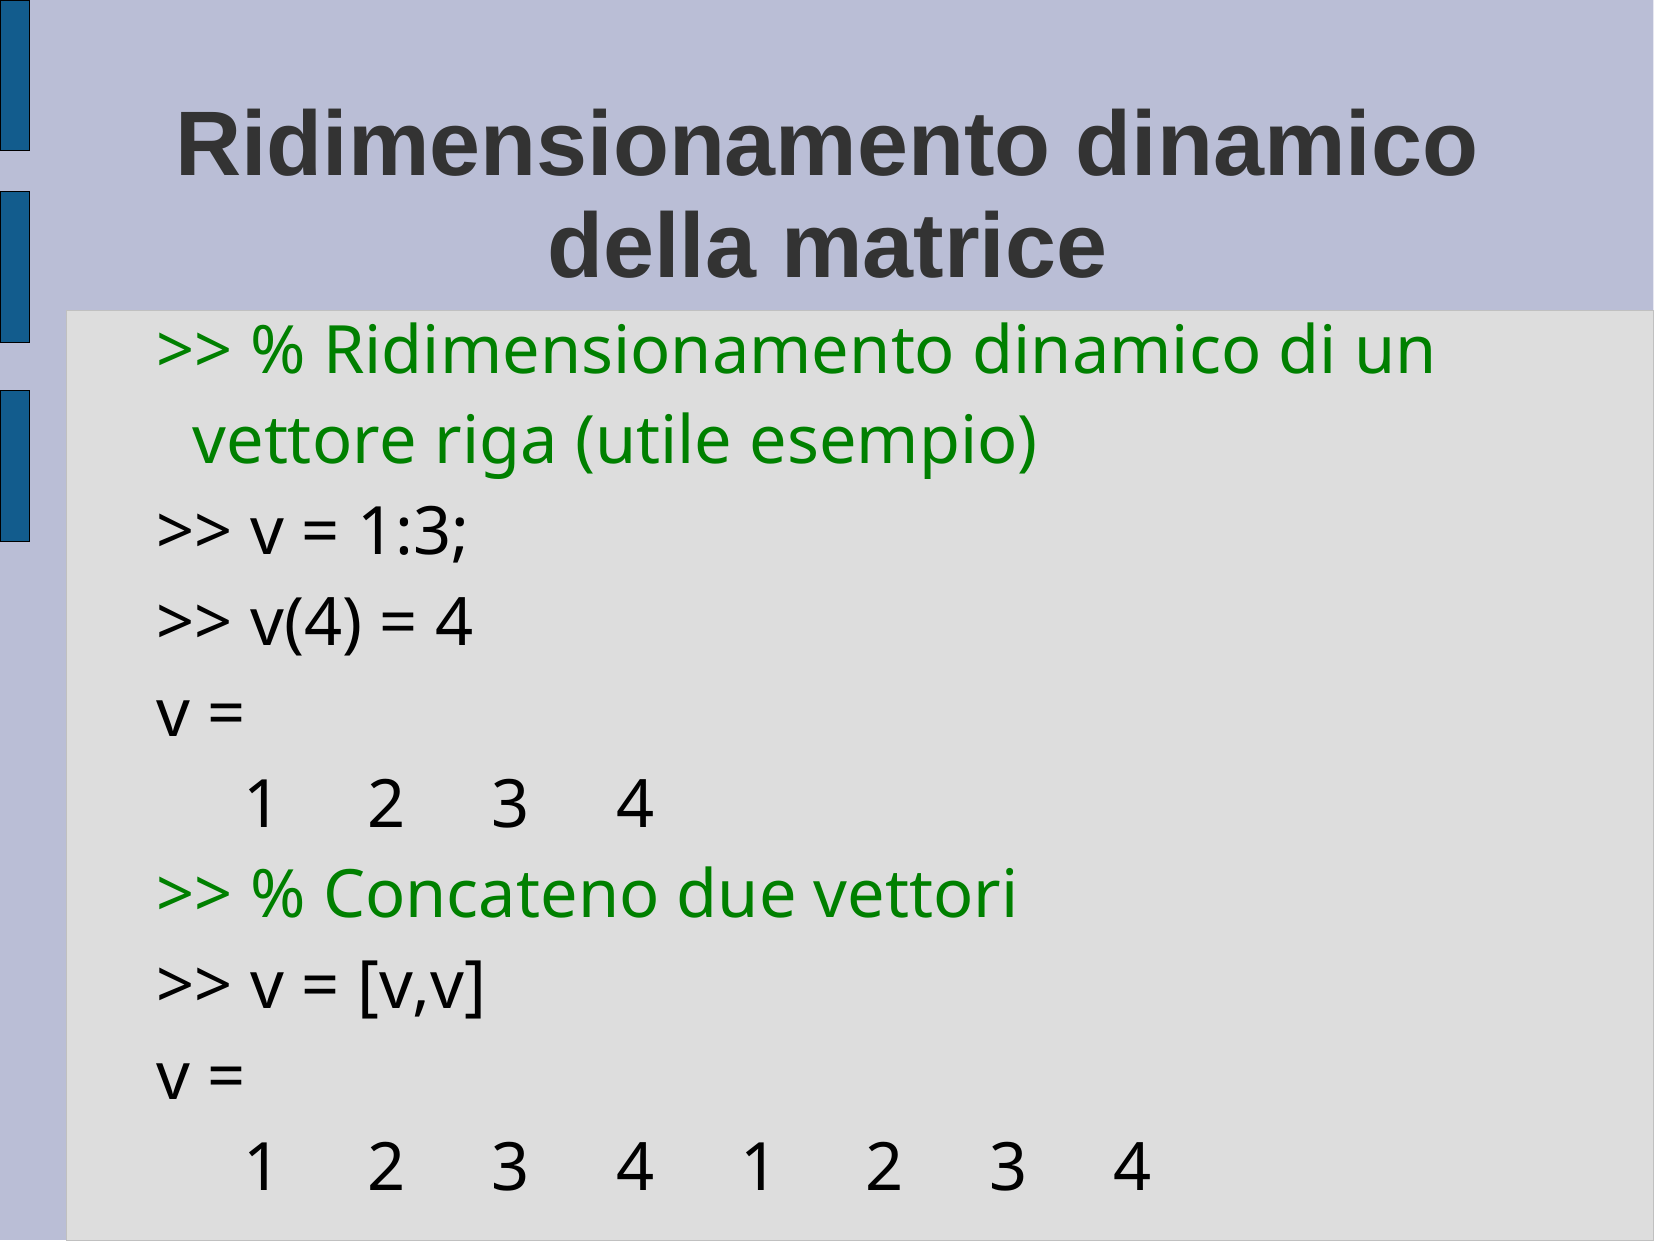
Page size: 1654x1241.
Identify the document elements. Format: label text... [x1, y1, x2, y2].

title Ridimensionamento dinamico della matrice [121, 92, 1534, 298]
subtitle >> % Ridimensionamento dinamico di un vettore riga (utile esempio) >> v = 1:3; >> v(4) = 4 v = 1 2 3 4 >> % Concateno due vettori >> v = [v,v] v = 1 2 3 4 1 2 3 4 [121, 330, 1625, 1182]
